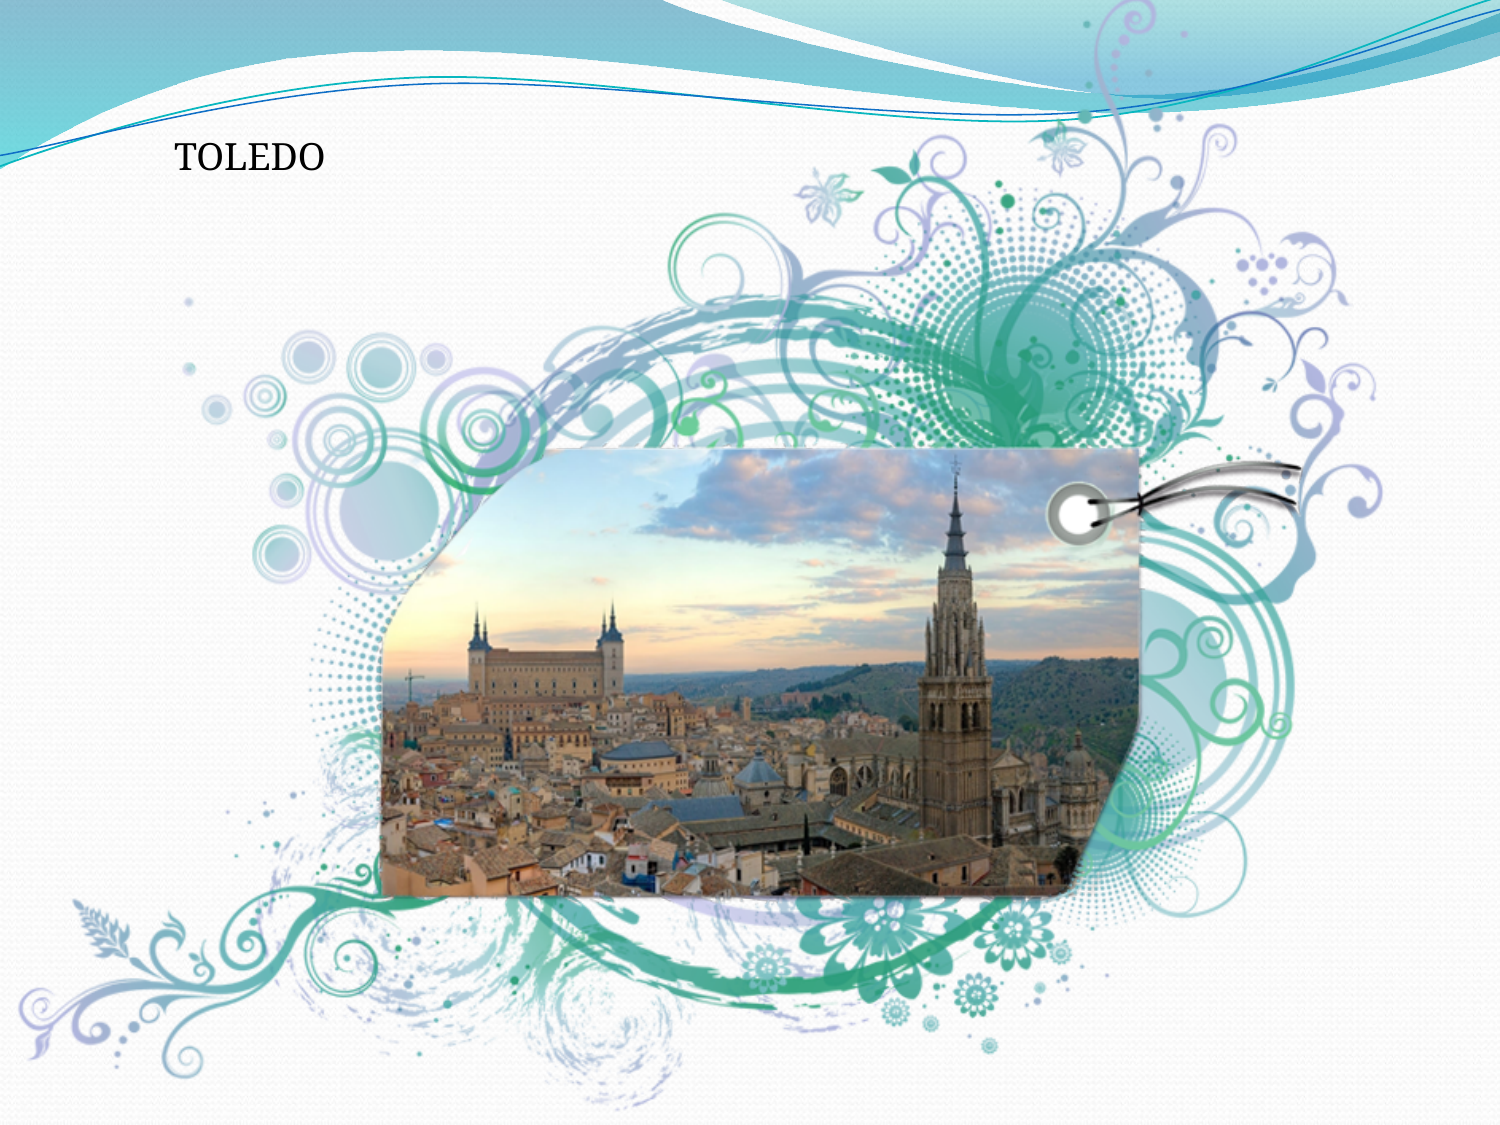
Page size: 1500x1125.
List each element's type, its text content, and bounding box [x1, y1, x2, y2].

text_box TOLEDO [159, 125, 609, 186]
picture [0, 0, 1500, 1125]
